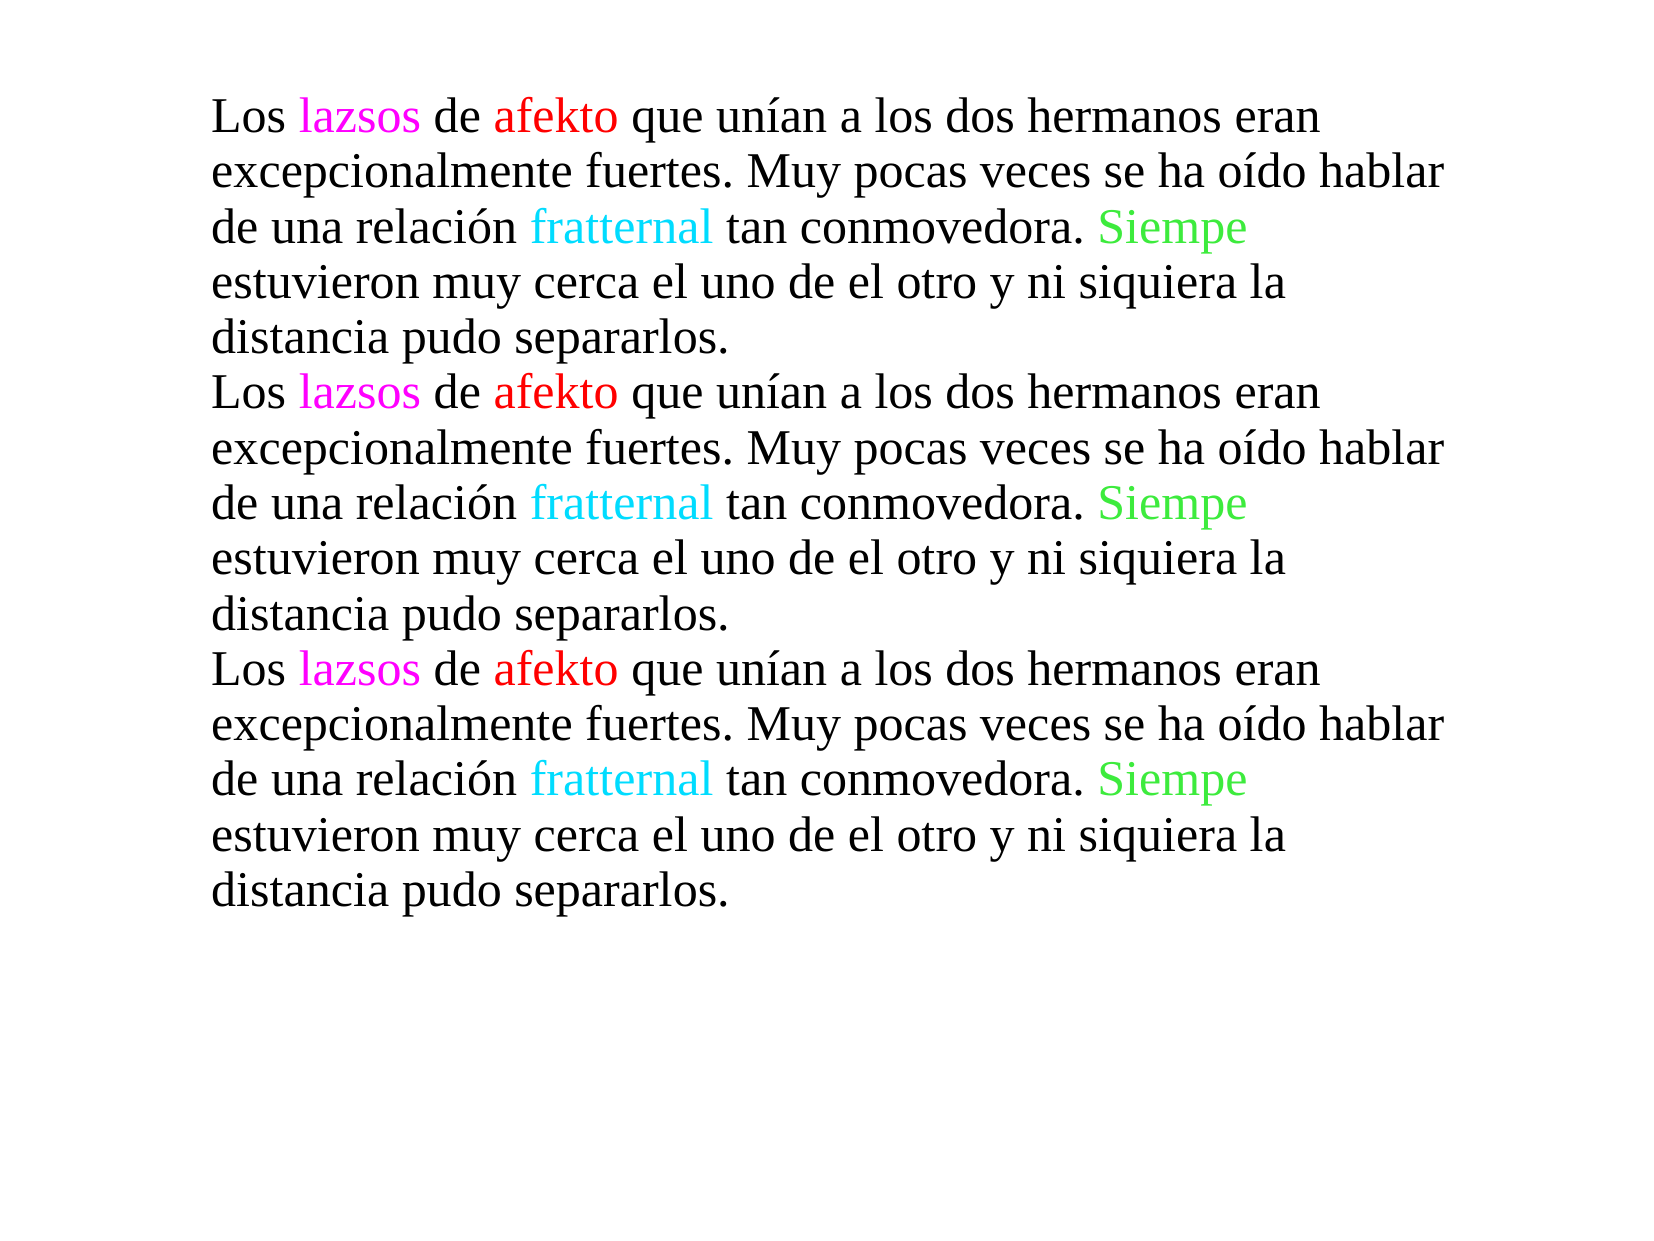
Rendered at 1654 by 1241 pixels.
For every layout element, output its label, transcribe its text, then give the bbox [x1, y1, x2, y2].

text_box Los lazsos de afekto que unían a los dos hermanos eran excepcionalmente fuertes. Muy pocas veces se ha oído hablar de una relación fratternal tan conmovedora. Siempe estuvieron muy cerca el uno de el otro y ni siquiera la distancia pudo separarlos. Los lazsos de afekto que unían a los dos hermanos eran excepcionalmente fuertes. Muy pocas veces se ha oído hablar de una relación fratternal tan conmovedora. Siempe estuvieron muy cerca el uno de el otro y ni siquiera la distancia pudo separarlos. Los lazsos de afekto que unían a los dos hermanos eran excepcionalmente fuertes. Muy pocas veces se ha oído hablar de una relación fratternal tan conmovedora. Siempe estuvieron muy cerca el uno de el otro y ni siquiera la distancia pudo separarlos. [211, 88, 1464, 933]
